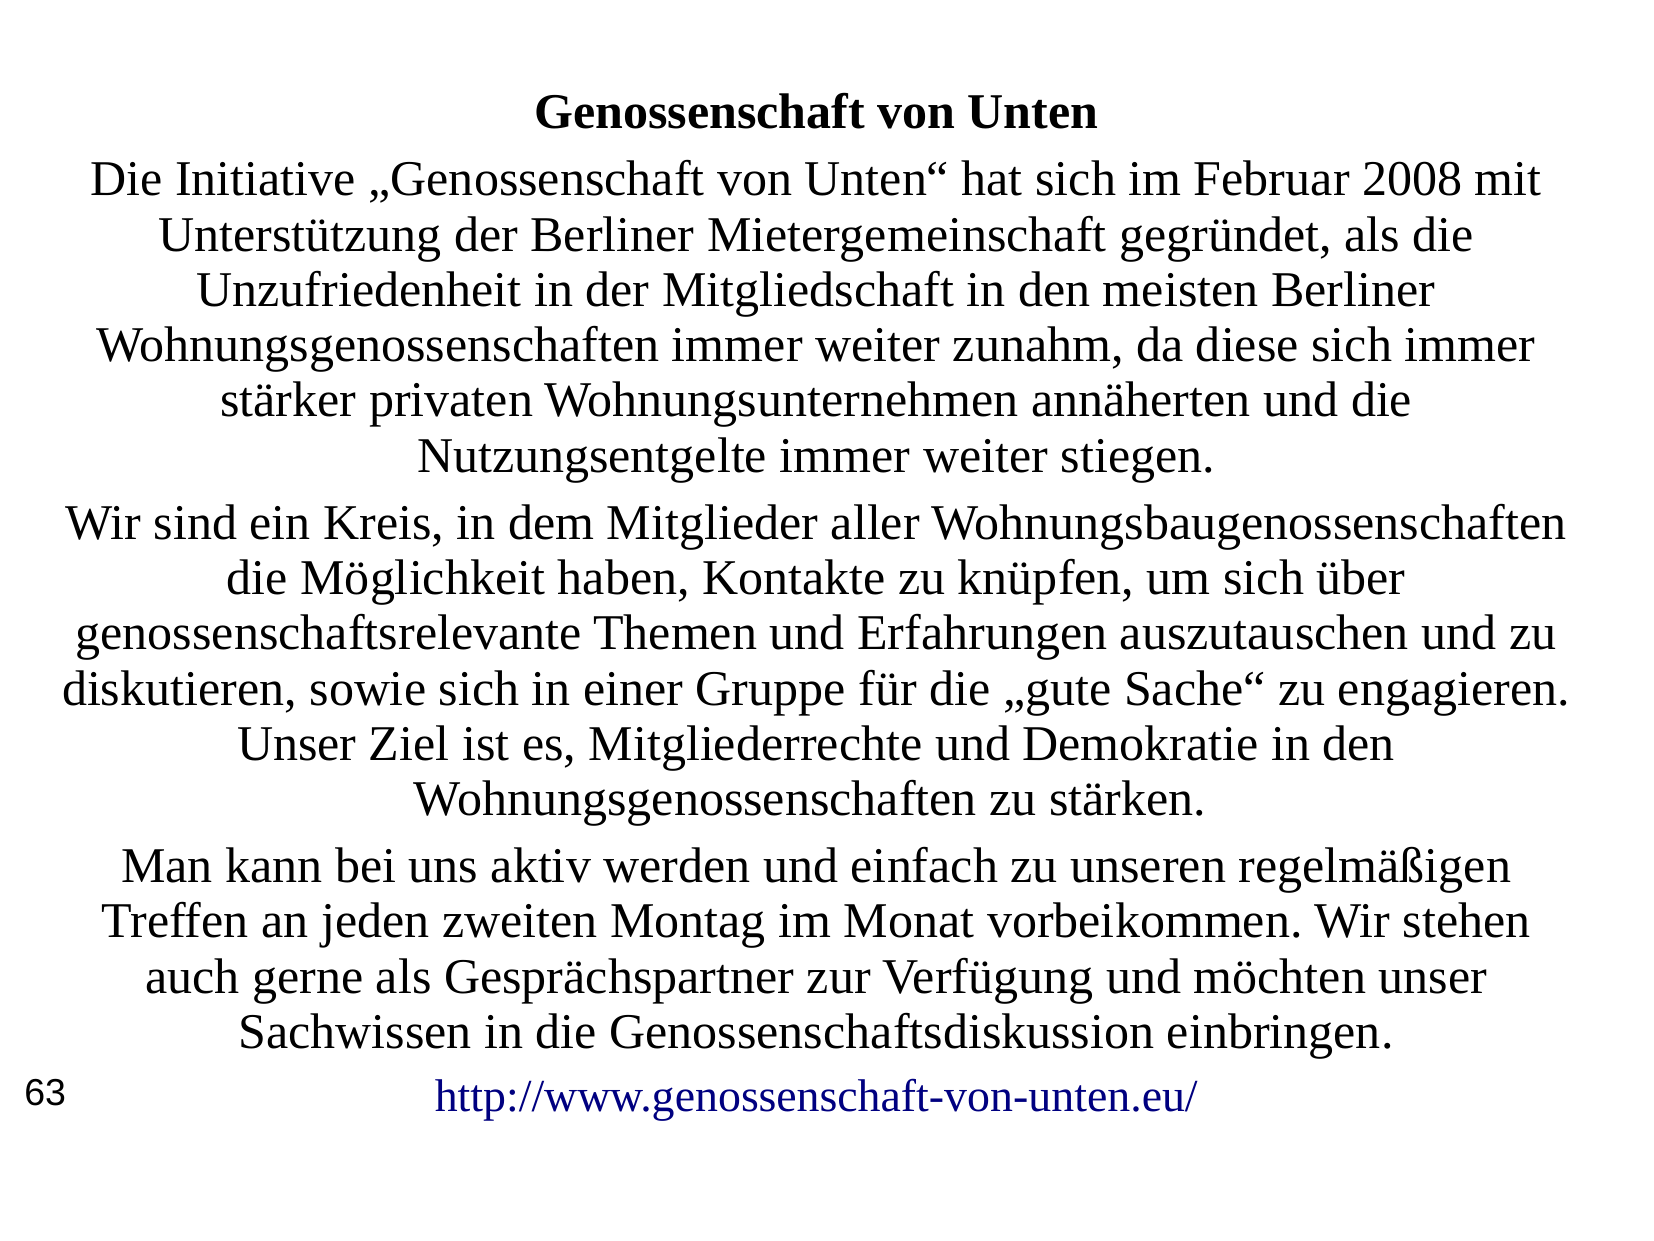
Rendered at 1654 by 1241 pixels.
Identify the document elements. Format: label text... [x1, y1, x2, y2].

text_box Genossenschaft von Unten Die Initiative „Genossenschaft von Unten“ hat sich im Februar 2008 mit Unterstützung der Berliner Mietergemeinschaft gegründet, als die Unzufriedenheit in der Mitgliedschaft in den meisten Berliner Wohnungsgenossenschaften immer weiter zunahm, da diese sich immer stärker privaten Wohnungsunternehmen annäherten und die Nutzungsentgelte immer weiter stiegen. Wir sind ein Kreis, in dem Mitglieder aller Wohnungsbaugenossenschaften die Möglichkeit haben, Kontakte zu knüpfen, um sich über genossenschaftsrelevante Themen und Erfahrungen auszutauschen und zu diskutieren, sowie sich in einer Gruppe für die „gute Sache“ zu engagieren. Unser Ziel ist es, Mitgliederrechte und Demokratie in den Wohnungsgenossenschaften zu stärken. Man kann bei uns aktiv werden und einfach zu unseren regelmäßigen Treffen an jeden zweiten Montag im Monat vorbeikommen. Wir stehen auch gerne als Gesprächspartner zur Verfügung und möchten unser Sachwissen in die Genossenschaftsdiskussion einbringen. http://www.genossenschaft-von-unten.eu/ [47, 76, 1607, 1130]
text_box <Nummer> [9, 1063, 227, 1134]
